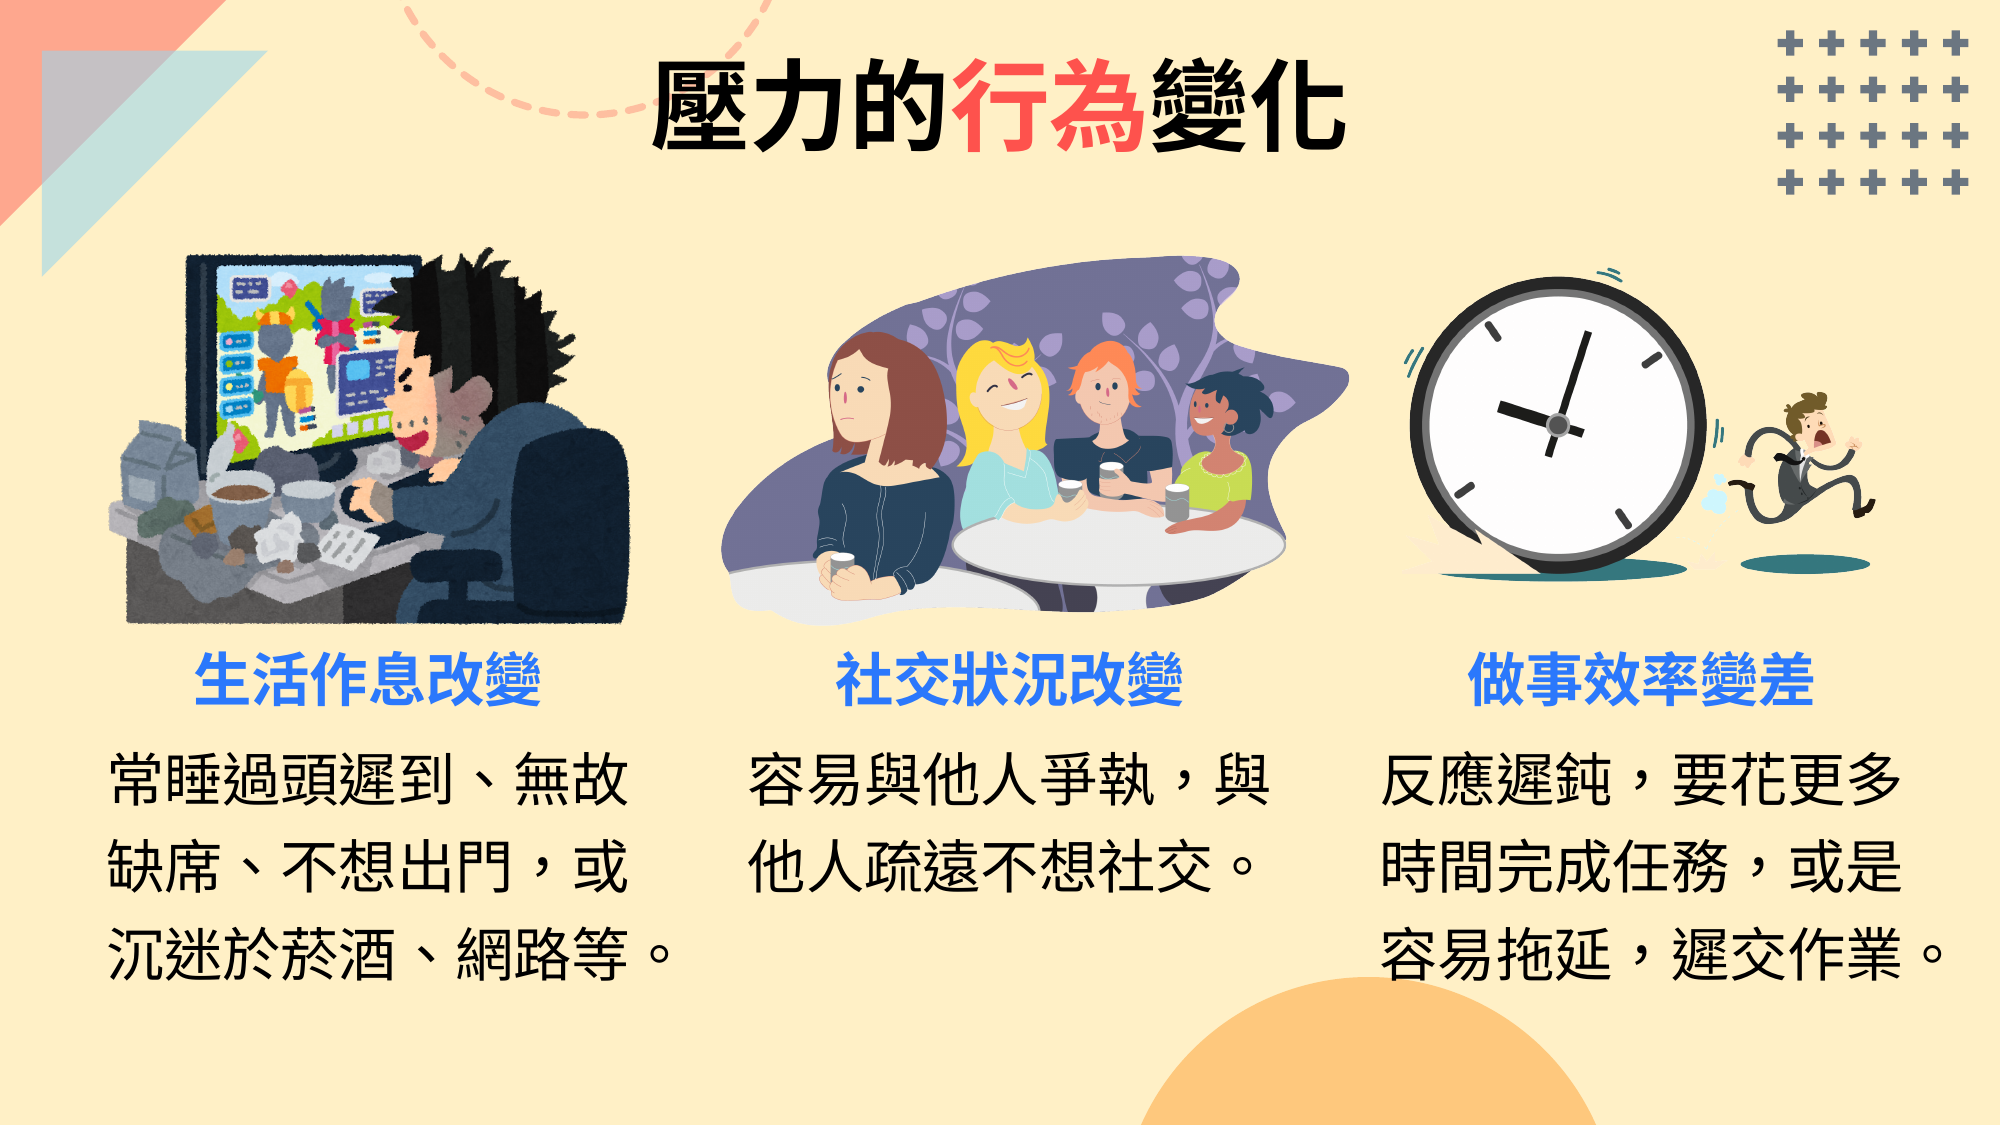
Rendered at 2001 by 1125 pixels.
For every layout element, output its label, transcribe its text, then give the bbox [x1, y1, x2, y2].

text_box 生活作息改變 常睡過頭遲到、無故缺席、不想出門，或沉迷於菸酒、網路等。 [68, 617, 669, 1024]
picture [1402, 186, 1882, 666]
text_box 做事效率變差 反應遲鈍，要花更多時間完成任務，或是容易拖延，遲交作業。 [1352, 618, 1932, 995]
text_box 壓力的行為變化 [68, 36, 1932, 162]
picture [94, 186, 643, 689]
text_box 社交狀況改變 容易與他人爭執，與他人疏遠不想社交。 [732, 666, 1288, 908]
picture [653, 209, 1367, 666]
